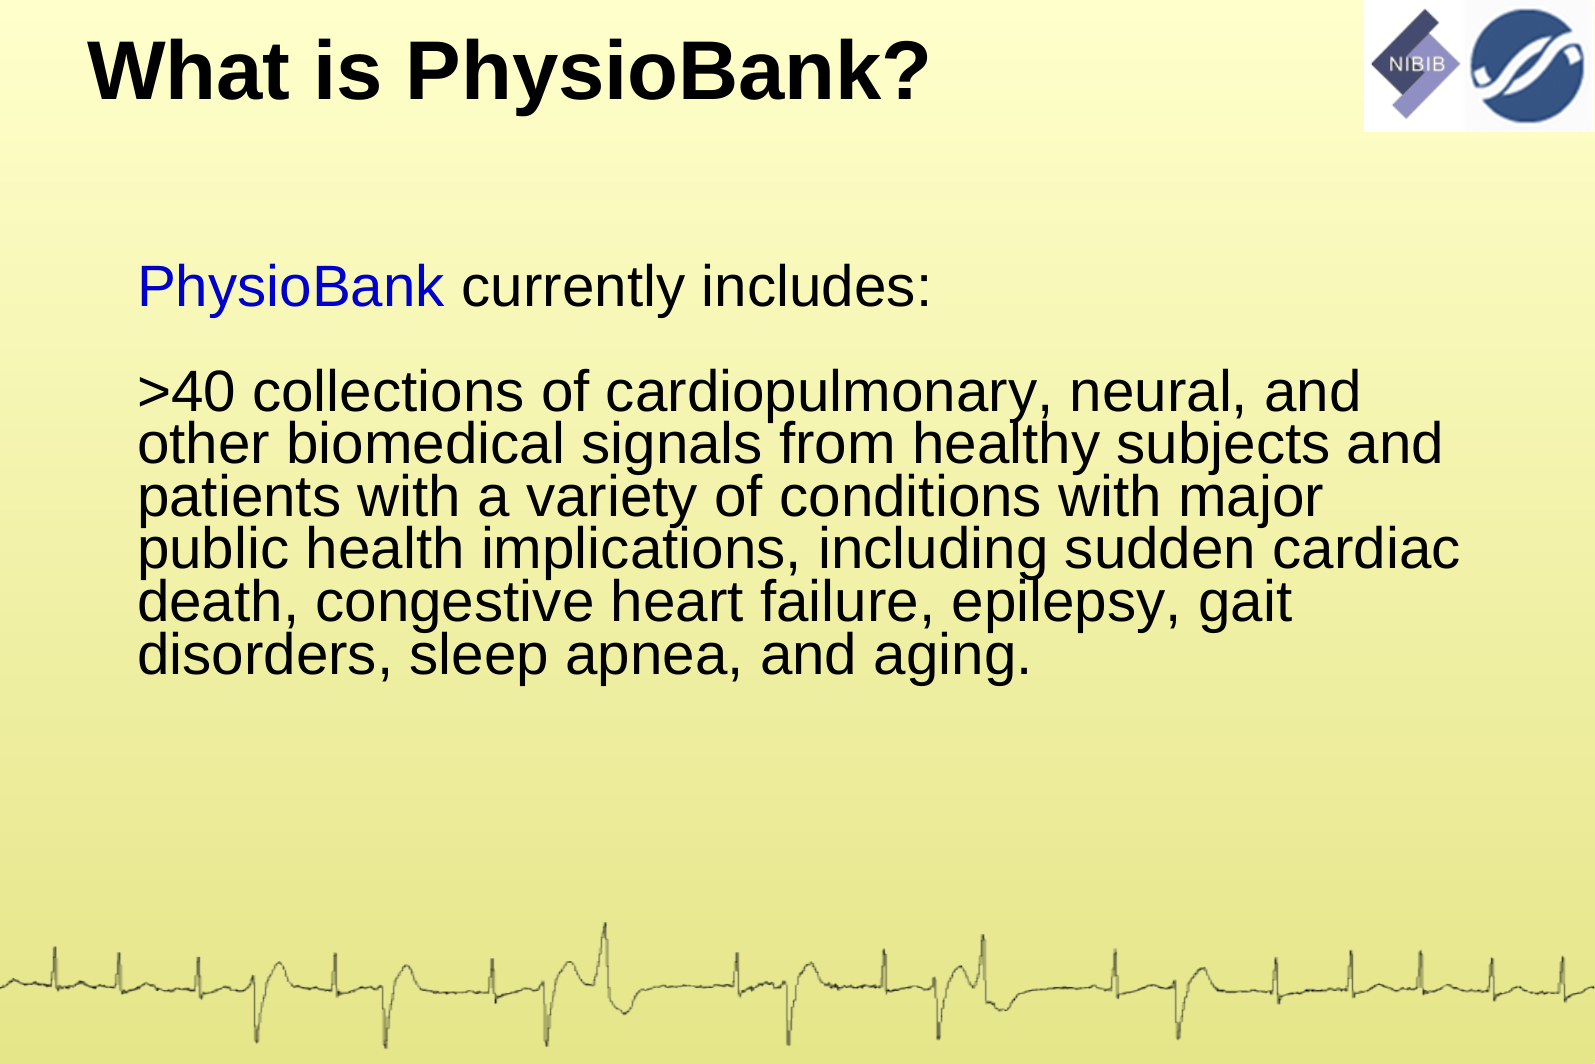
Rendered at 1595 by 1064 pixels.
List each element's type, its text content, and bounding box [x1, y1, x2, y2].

text_box What is PhysioBank? [72, 31, 1510, 123]
picture [1364, 0, 1595, 132]
text_box PhysioBank currently includes: >40 collections of cardiopulmonary, neural, and other biomedical signals from healthy subjects and patients with a variety of conditions with major public health implications, including sudden cardiac death, congestive heart failure, epilepsy, gait disorders, sleep apnea, and aging. [122, 256, 1479, 857]
picture [0, 913, 1595, 1064]
